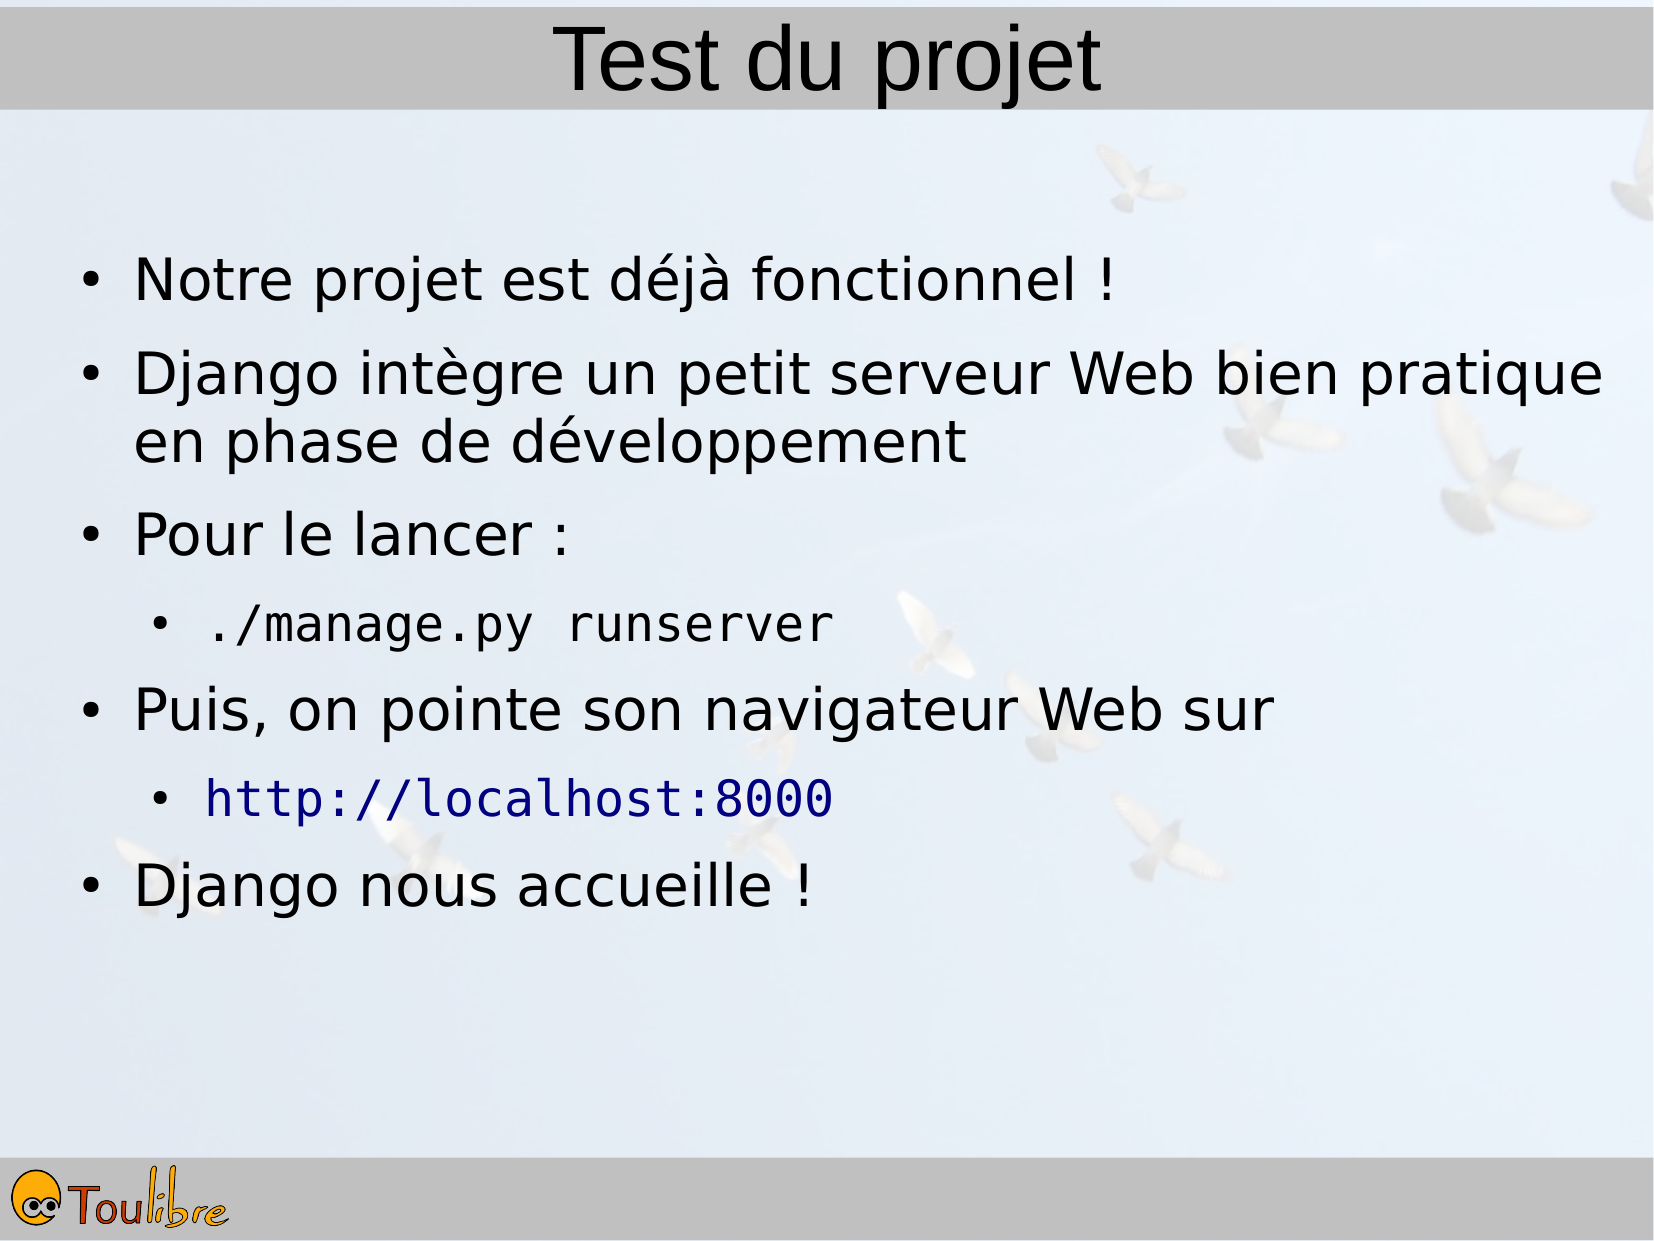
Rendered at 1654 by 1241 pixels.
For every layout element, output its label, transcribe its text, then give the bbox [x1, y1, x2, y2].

title Test du projet [0, 7, 1654, 110]
picture [11, 1165, 229, 1228]
list Notre projet est déjà fonctionnel ! Django intègre un petit serveur Web bien pratique en phase de développement Pour le lancer : ./manage.py runserver Puis, on pointe son navigateur Web sur http://localhost:8000 Django nous accueille ! [62, 246, 1621, 1109]
